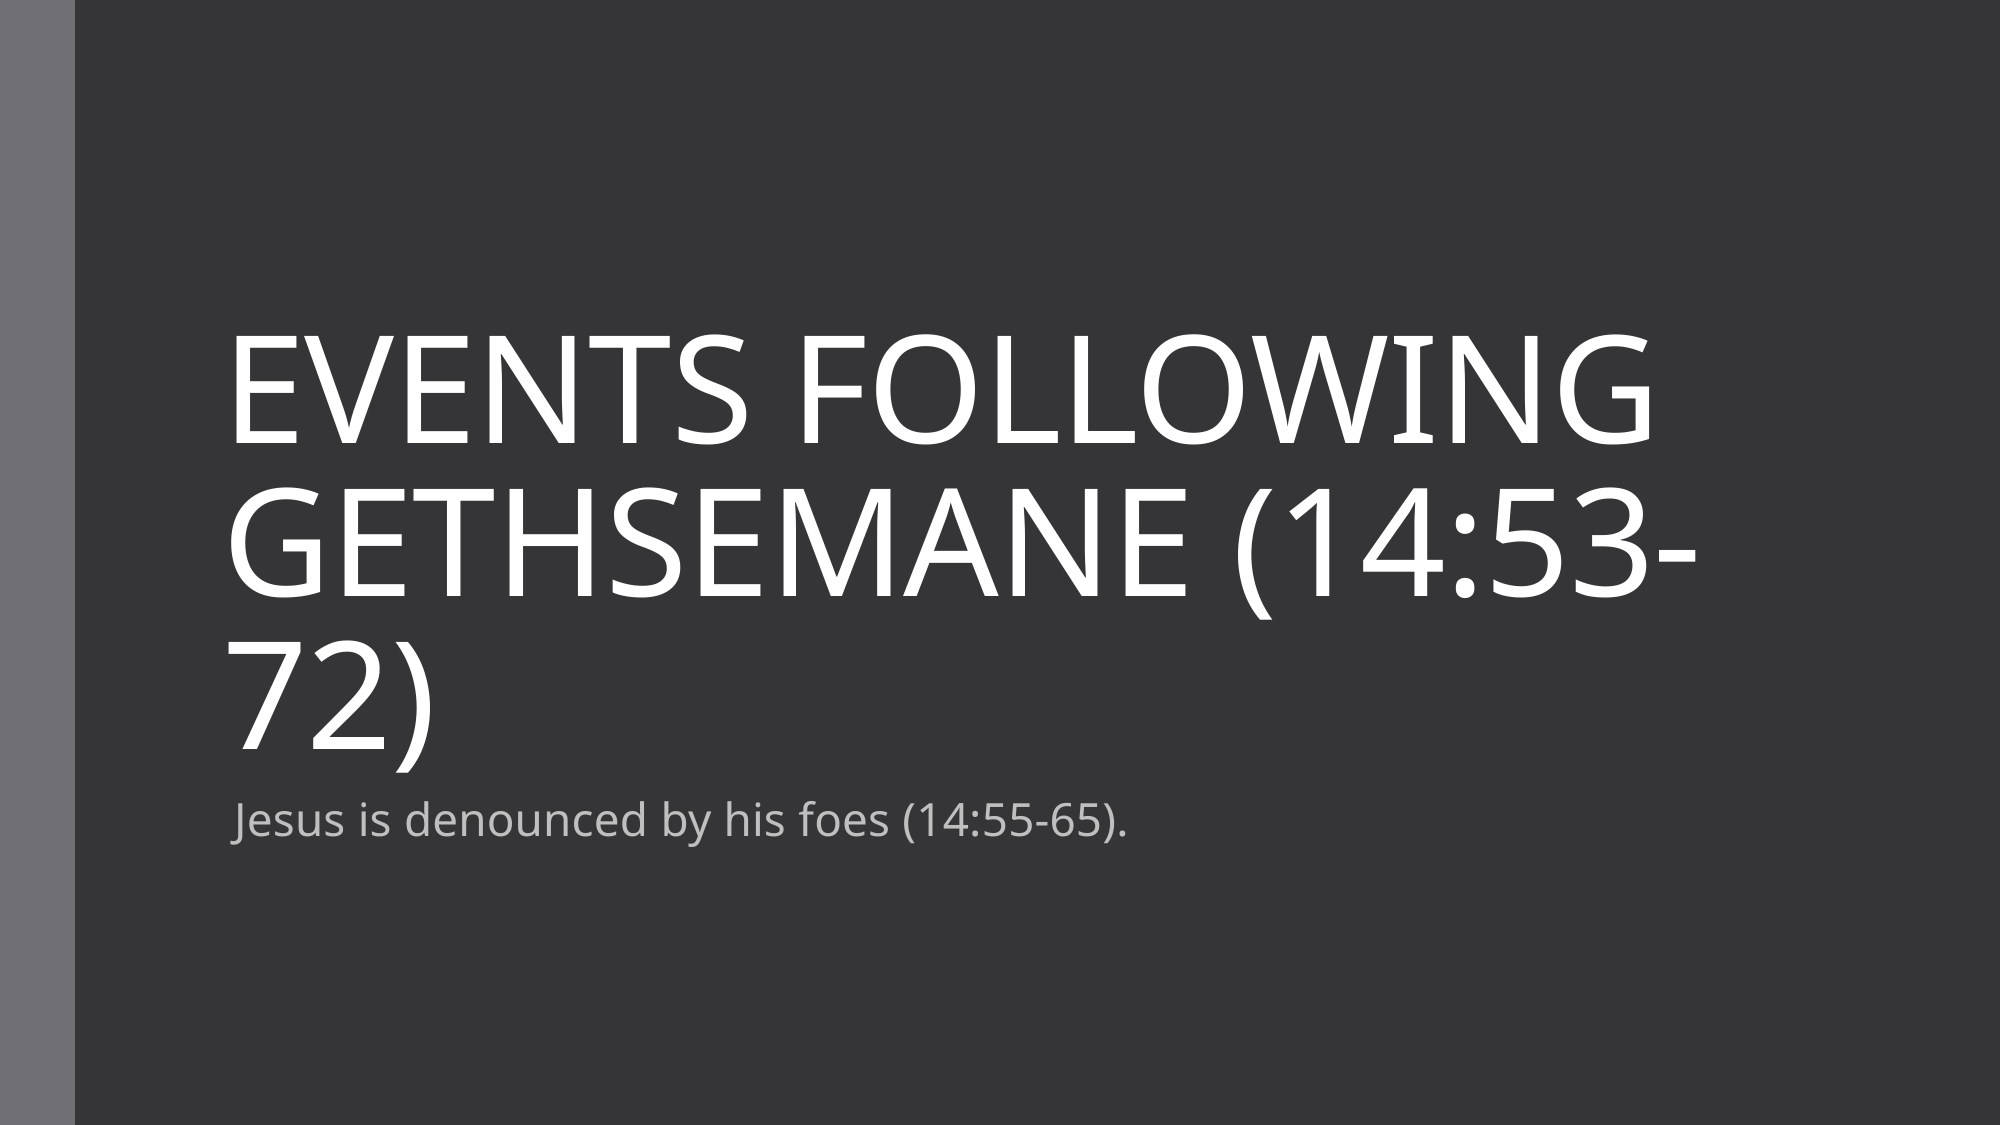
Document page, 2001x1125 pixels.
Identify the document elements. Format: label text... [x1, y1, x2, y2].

title EVENTS FOLLOWING GETHSEMANE (14:53-72) [206, 124, 1752, 787]
subtitle Jesus is denounced by his foes (14:55-65). [206, 787, 1752, 1066]
